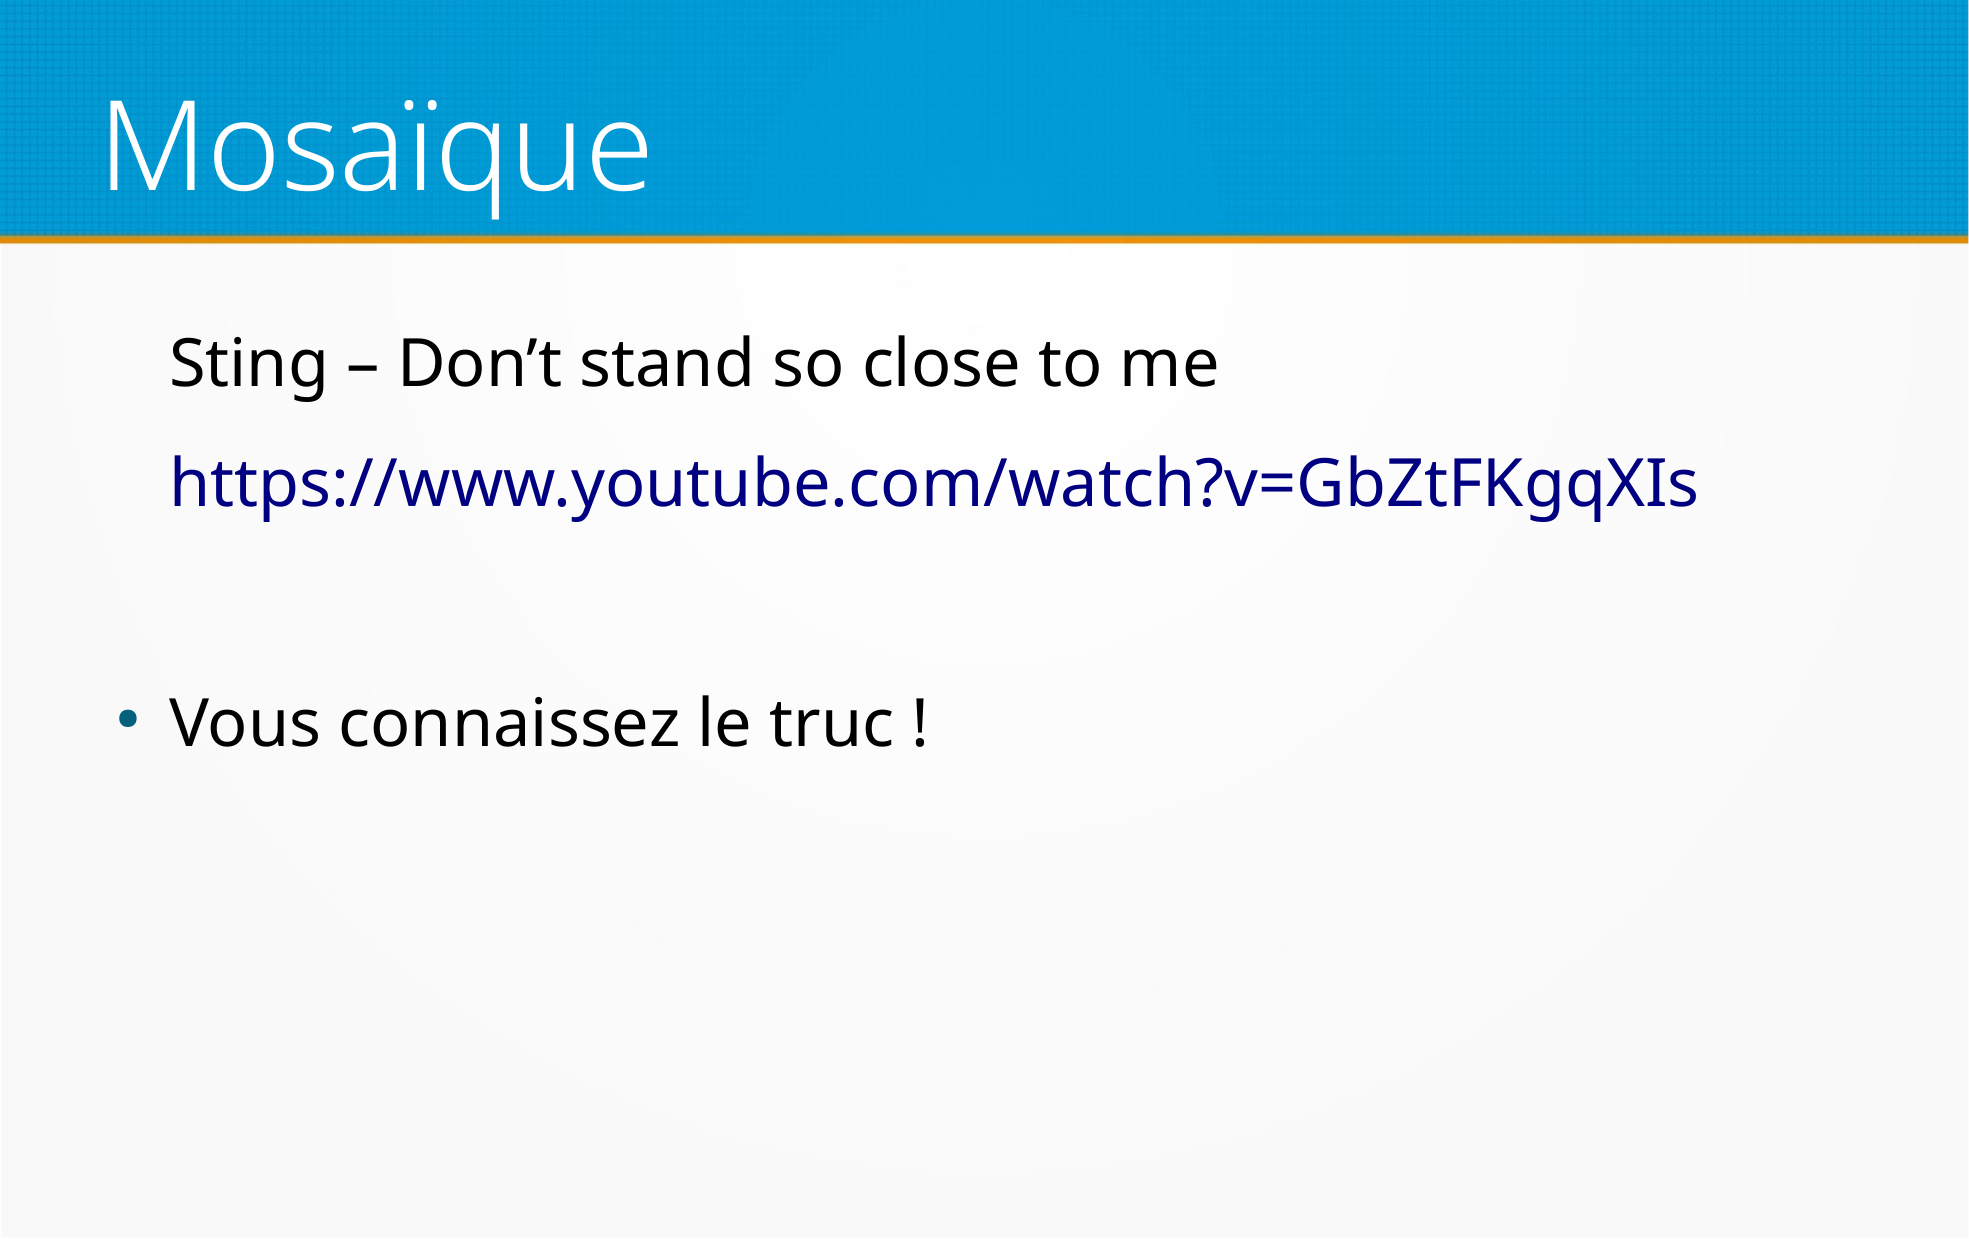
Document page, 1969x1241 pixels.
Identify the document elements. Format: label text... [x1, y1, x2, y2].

picture [0, 233, 1969, 1241]
title Mosaïque [98, 19, 1870, 227]
list Sting – Don’t stand so close to me https://www.youtube.com/watch?v=GbZtFKgqXIs Vous connaissez le truc ! [98, 315, 1861, 1081]
